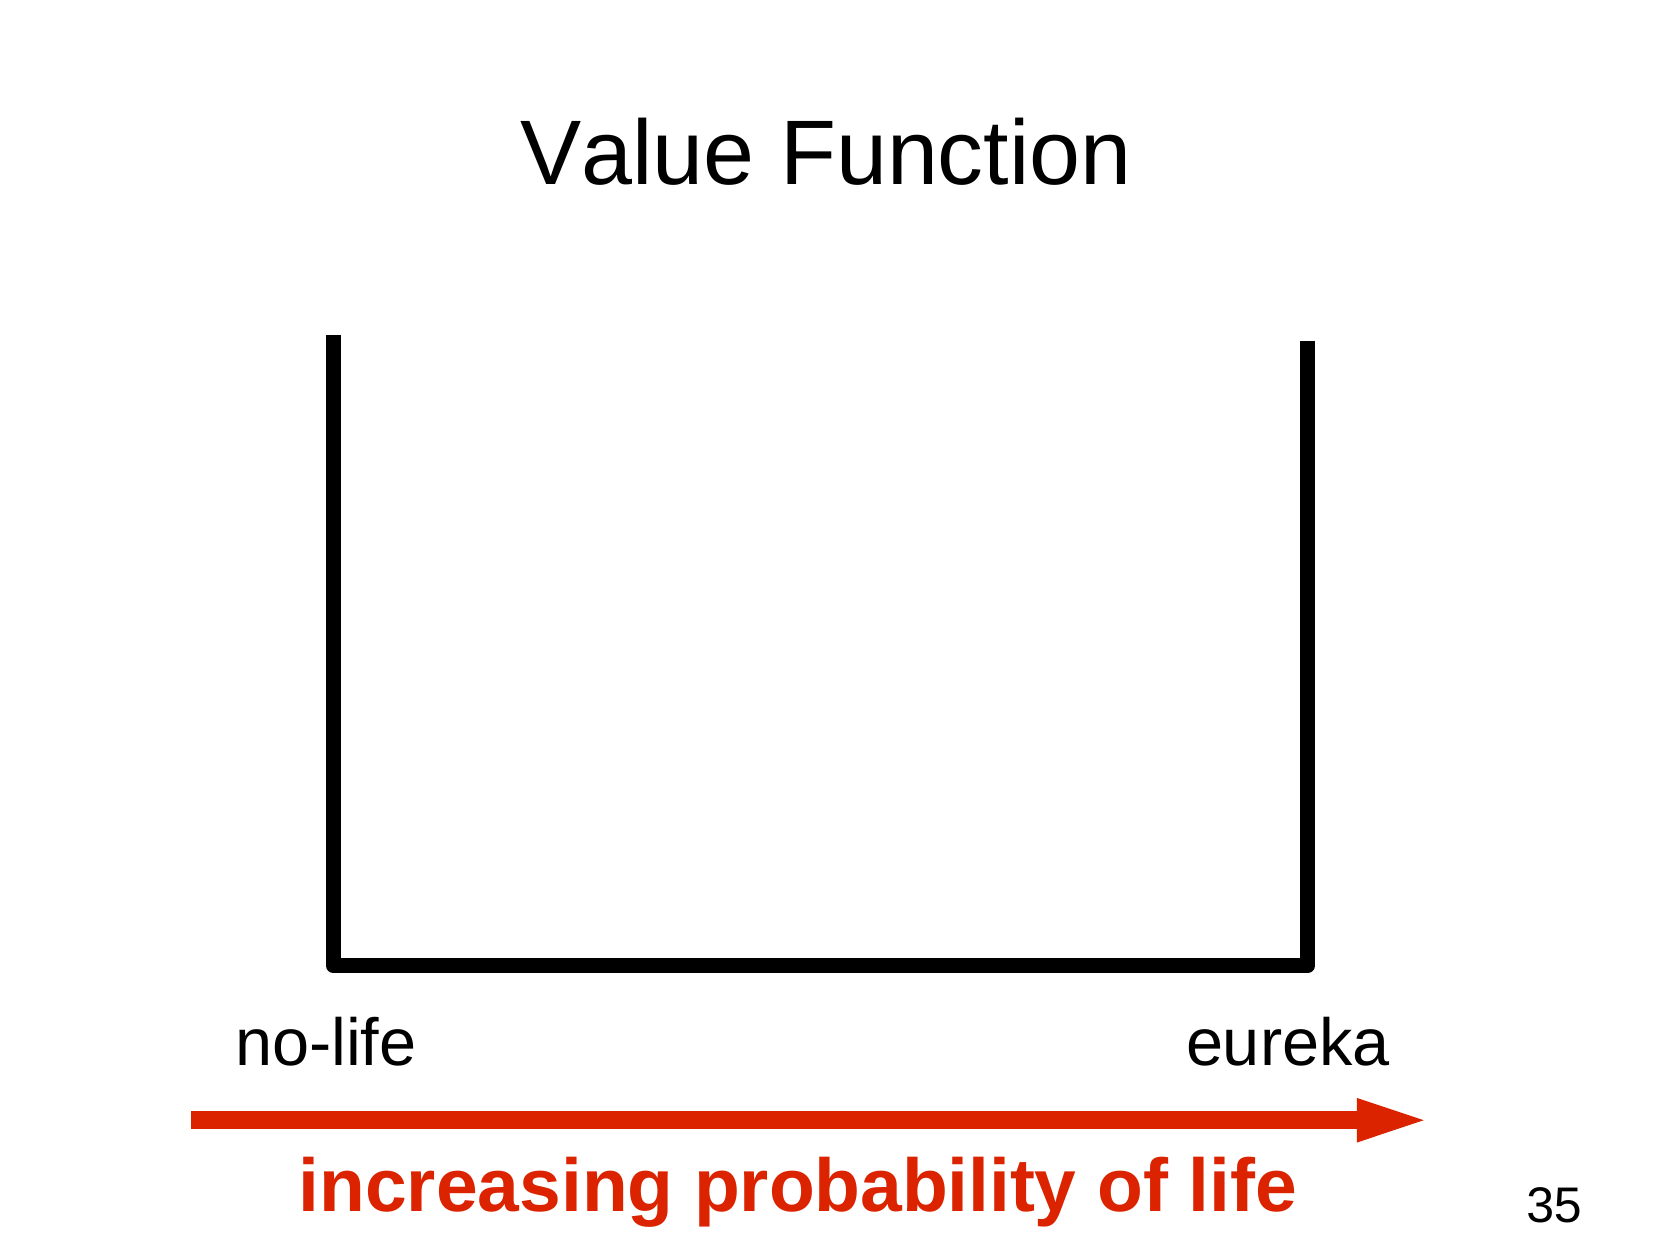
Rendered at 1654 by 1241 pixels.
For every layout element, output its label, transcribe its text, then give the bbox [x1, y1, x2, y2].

text_box no-life [220, 997, 433, 1088]
text_box increasing probability of life [283, 1136, 1294, 1236]
text_box eureka [1171, 997, 1406, 1088]
title Value Function [82, 49, 1571, 257]
